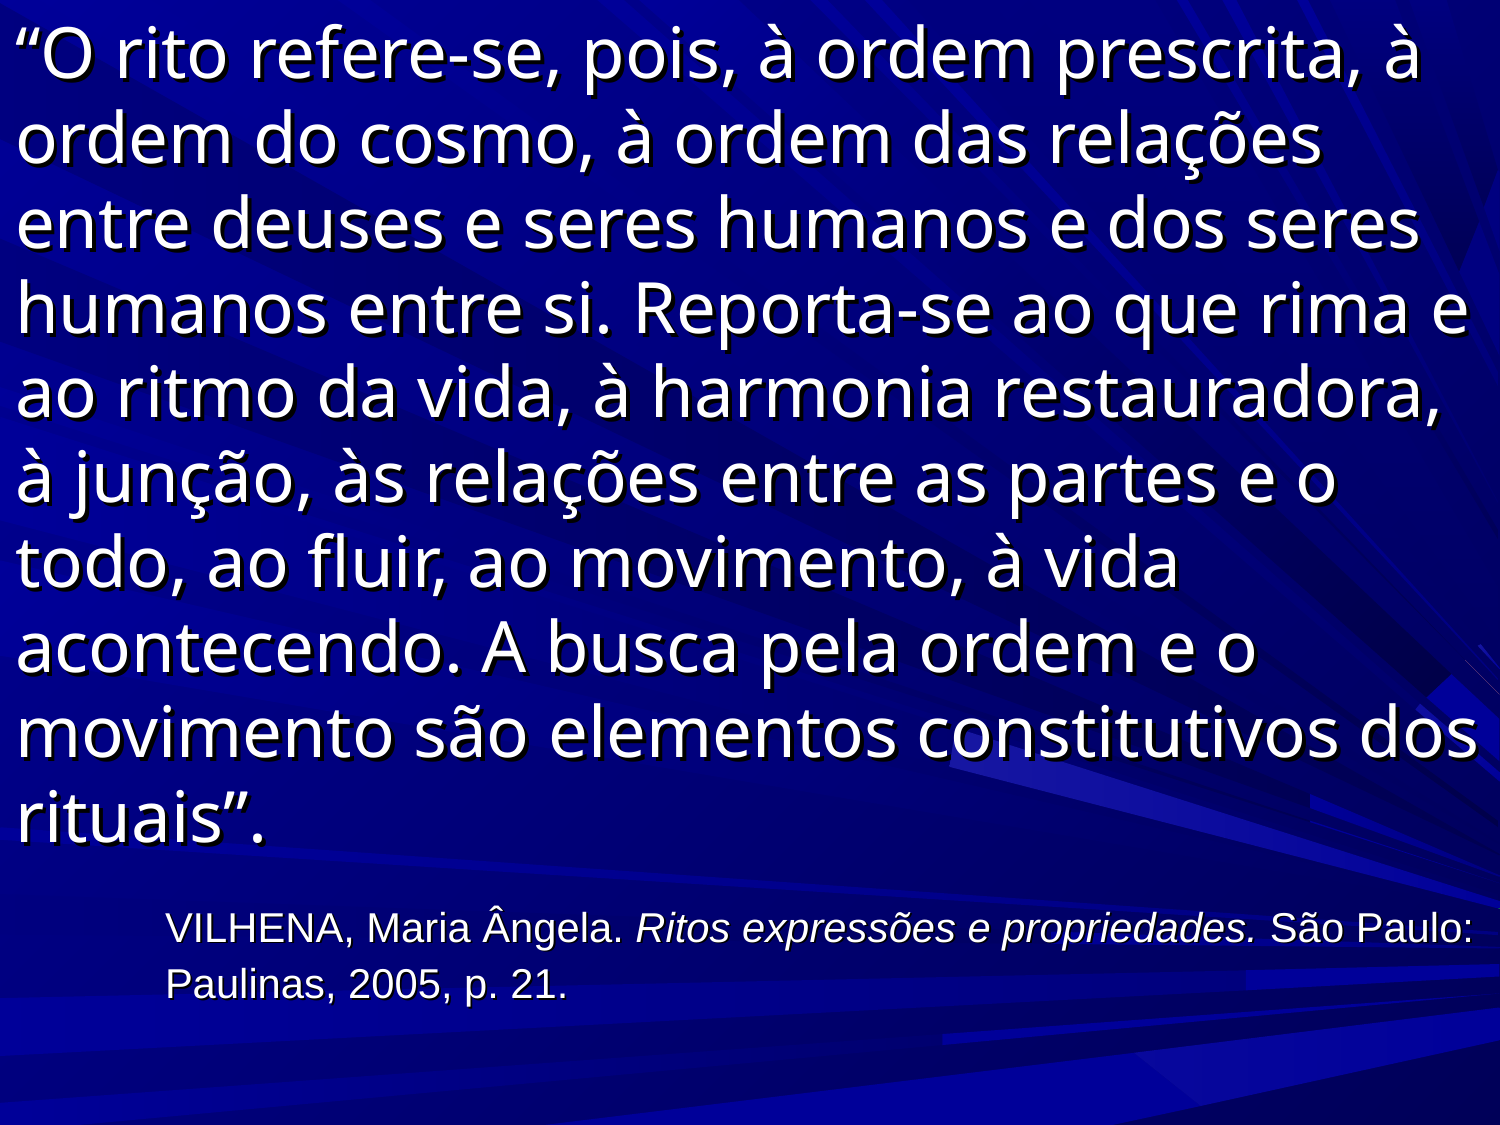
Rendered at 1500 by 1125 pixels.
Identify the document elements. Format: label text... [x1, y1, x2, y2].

text_box “O rito refere-se, pois, à ordem prescrita, à ordem do cosmo, à ordem das relações entre deuses e seres humanos e dos seres humanos entre si. Reporta-se ao que rima e ao ritmo da vida, à harmonia restauradora, à junção, às relações entre as partes e o todo, ao fluir, ao movimento, à vida acontecendo. A busca pela ordem e o movimento são elementos constitutivos dos rituais”. VILHENA, Maria Ângela. Ritos expressões e propriedades. São Paulo: Paulinas, 2005, p. 21. [0, 0, 1500, 1125]
